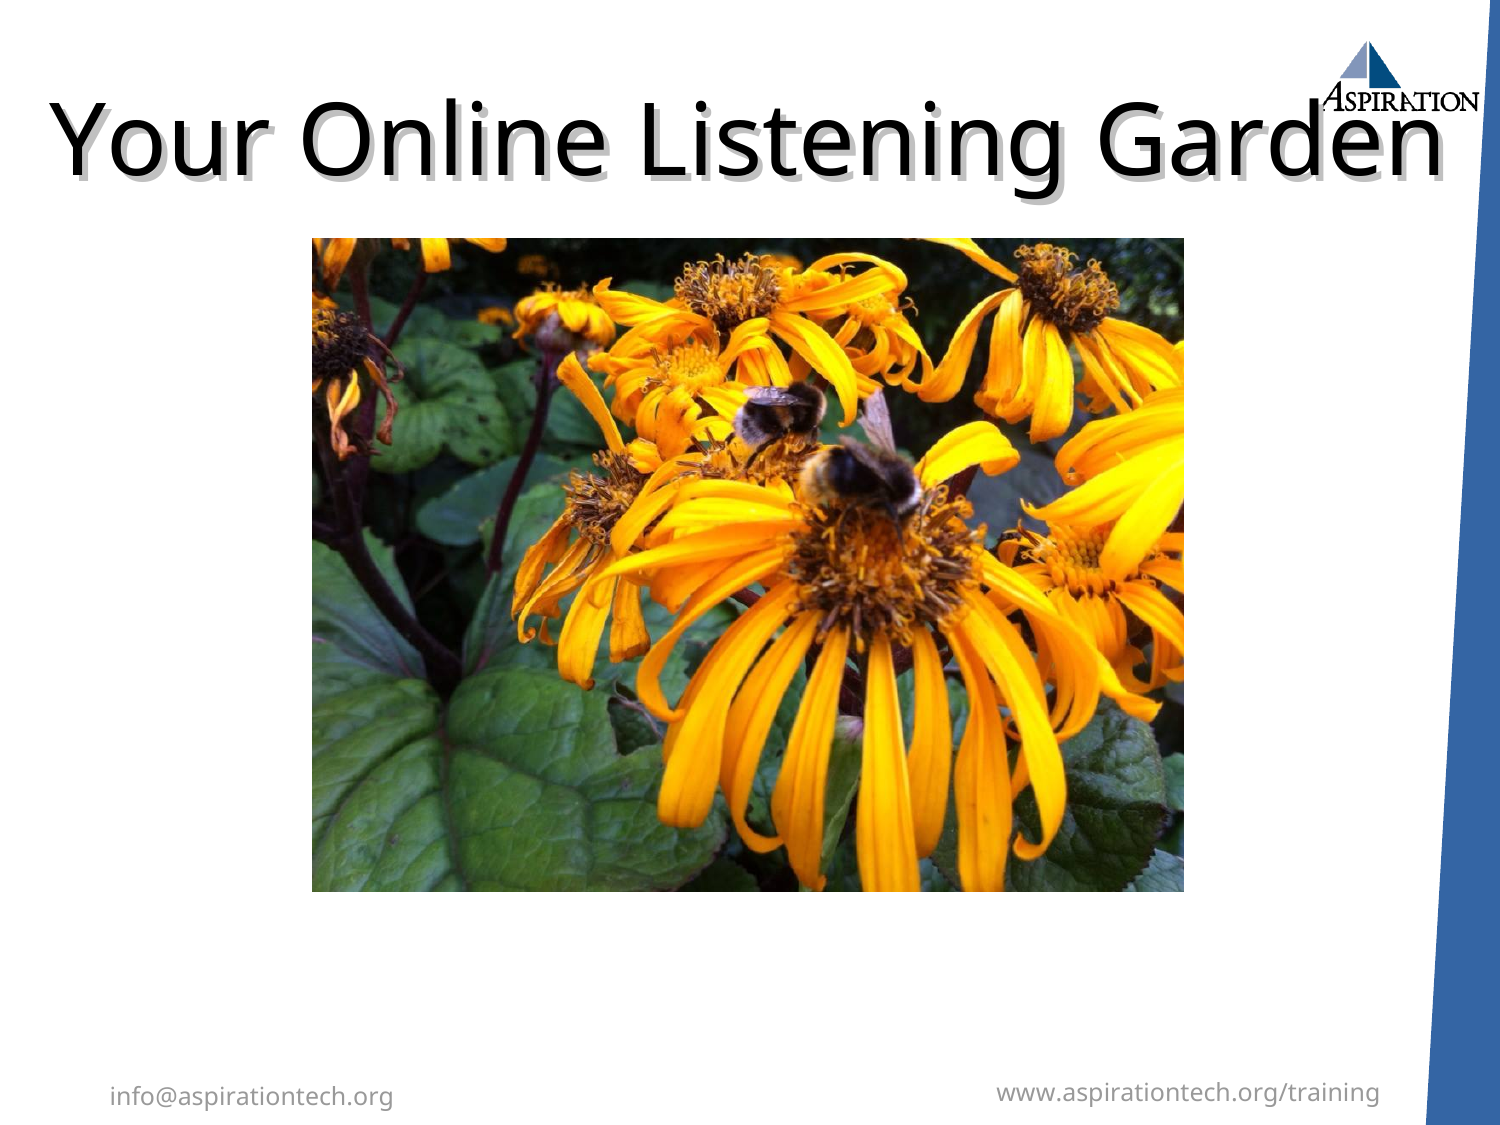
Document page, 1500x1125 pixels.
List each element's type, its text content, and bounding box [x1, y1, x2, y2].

picture [312, 238, 1184, 892]
picture [1448, 41, 1480, 120]
title Your Online Listening Garden [49, 37, 1448, 224]
